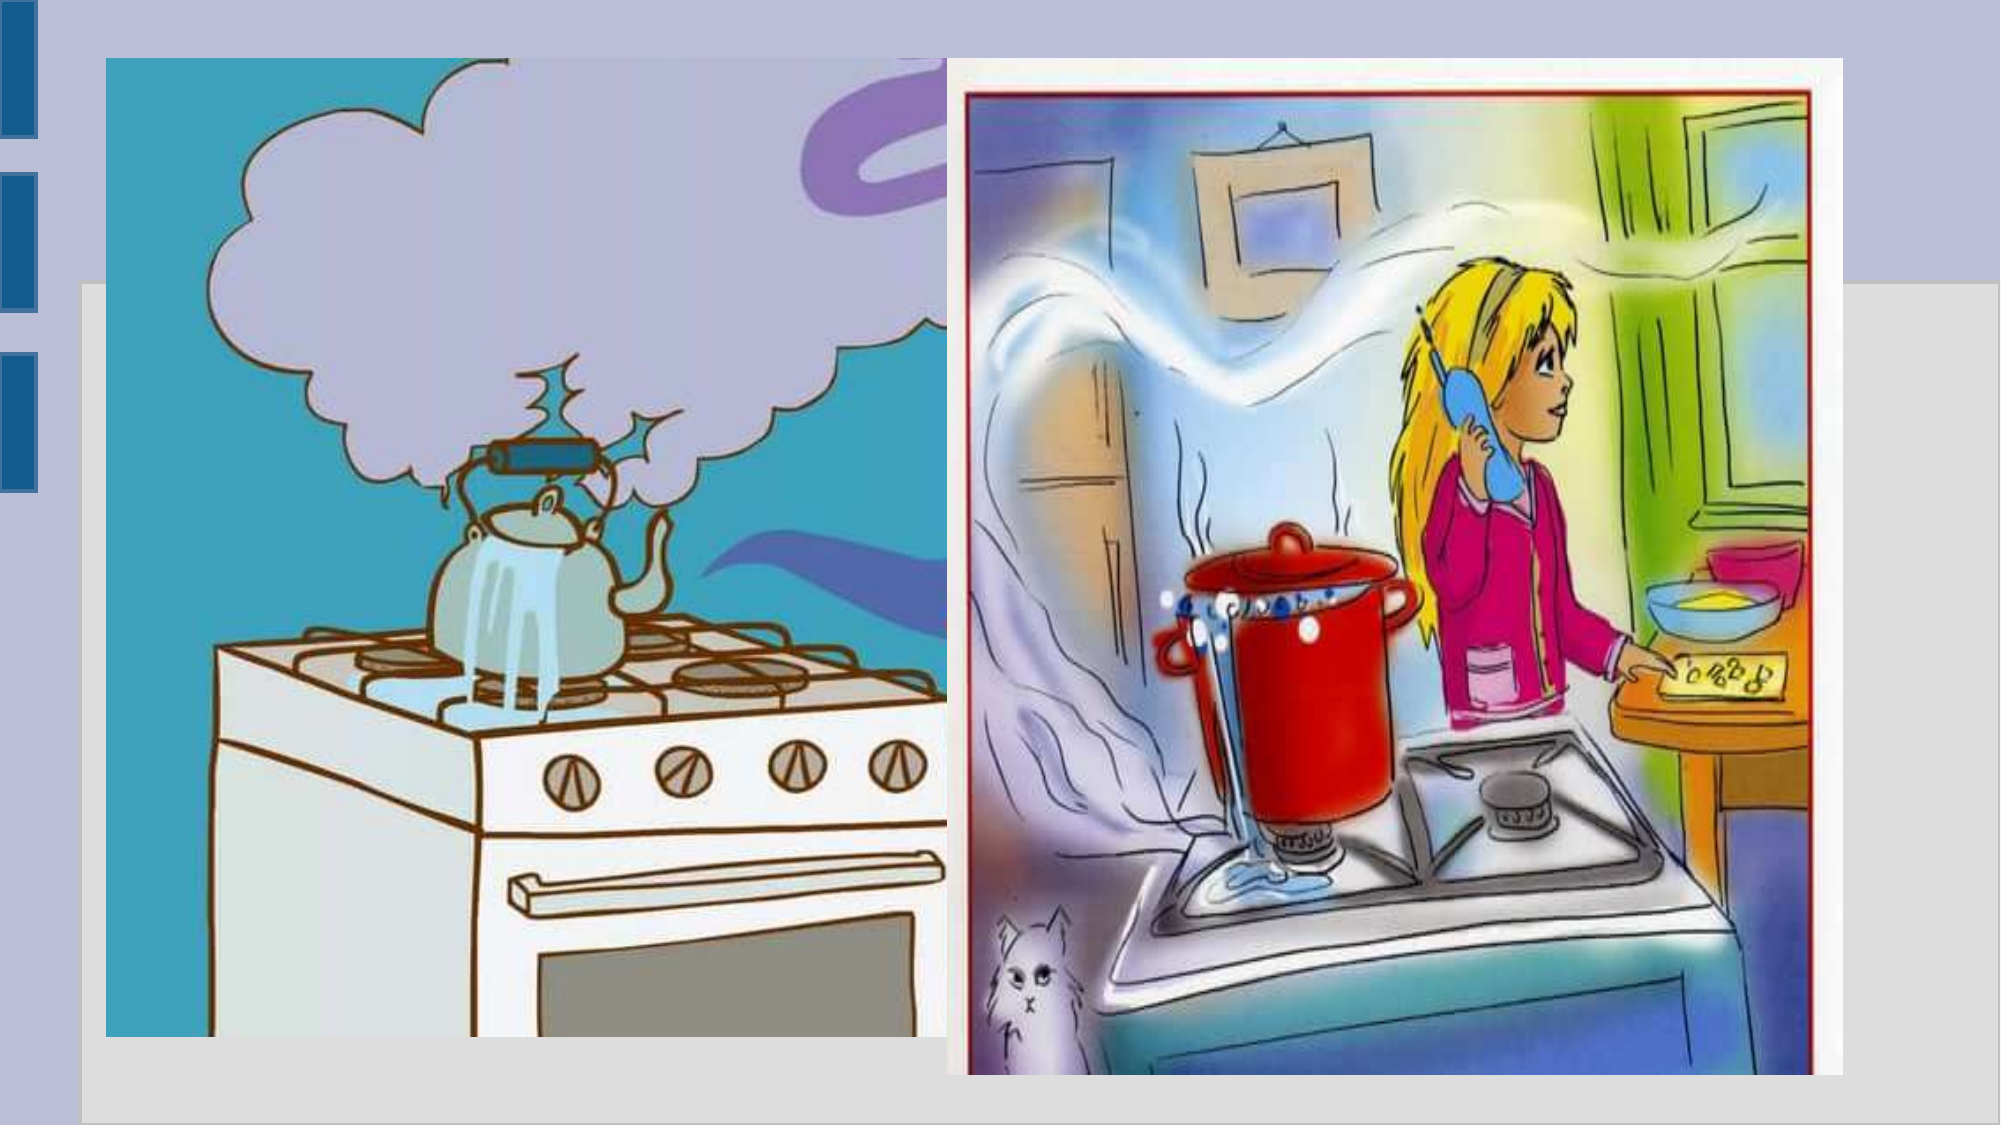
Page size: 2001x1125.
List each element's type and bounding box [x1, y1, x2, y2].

picture [106, 59, 1843, 1075]
